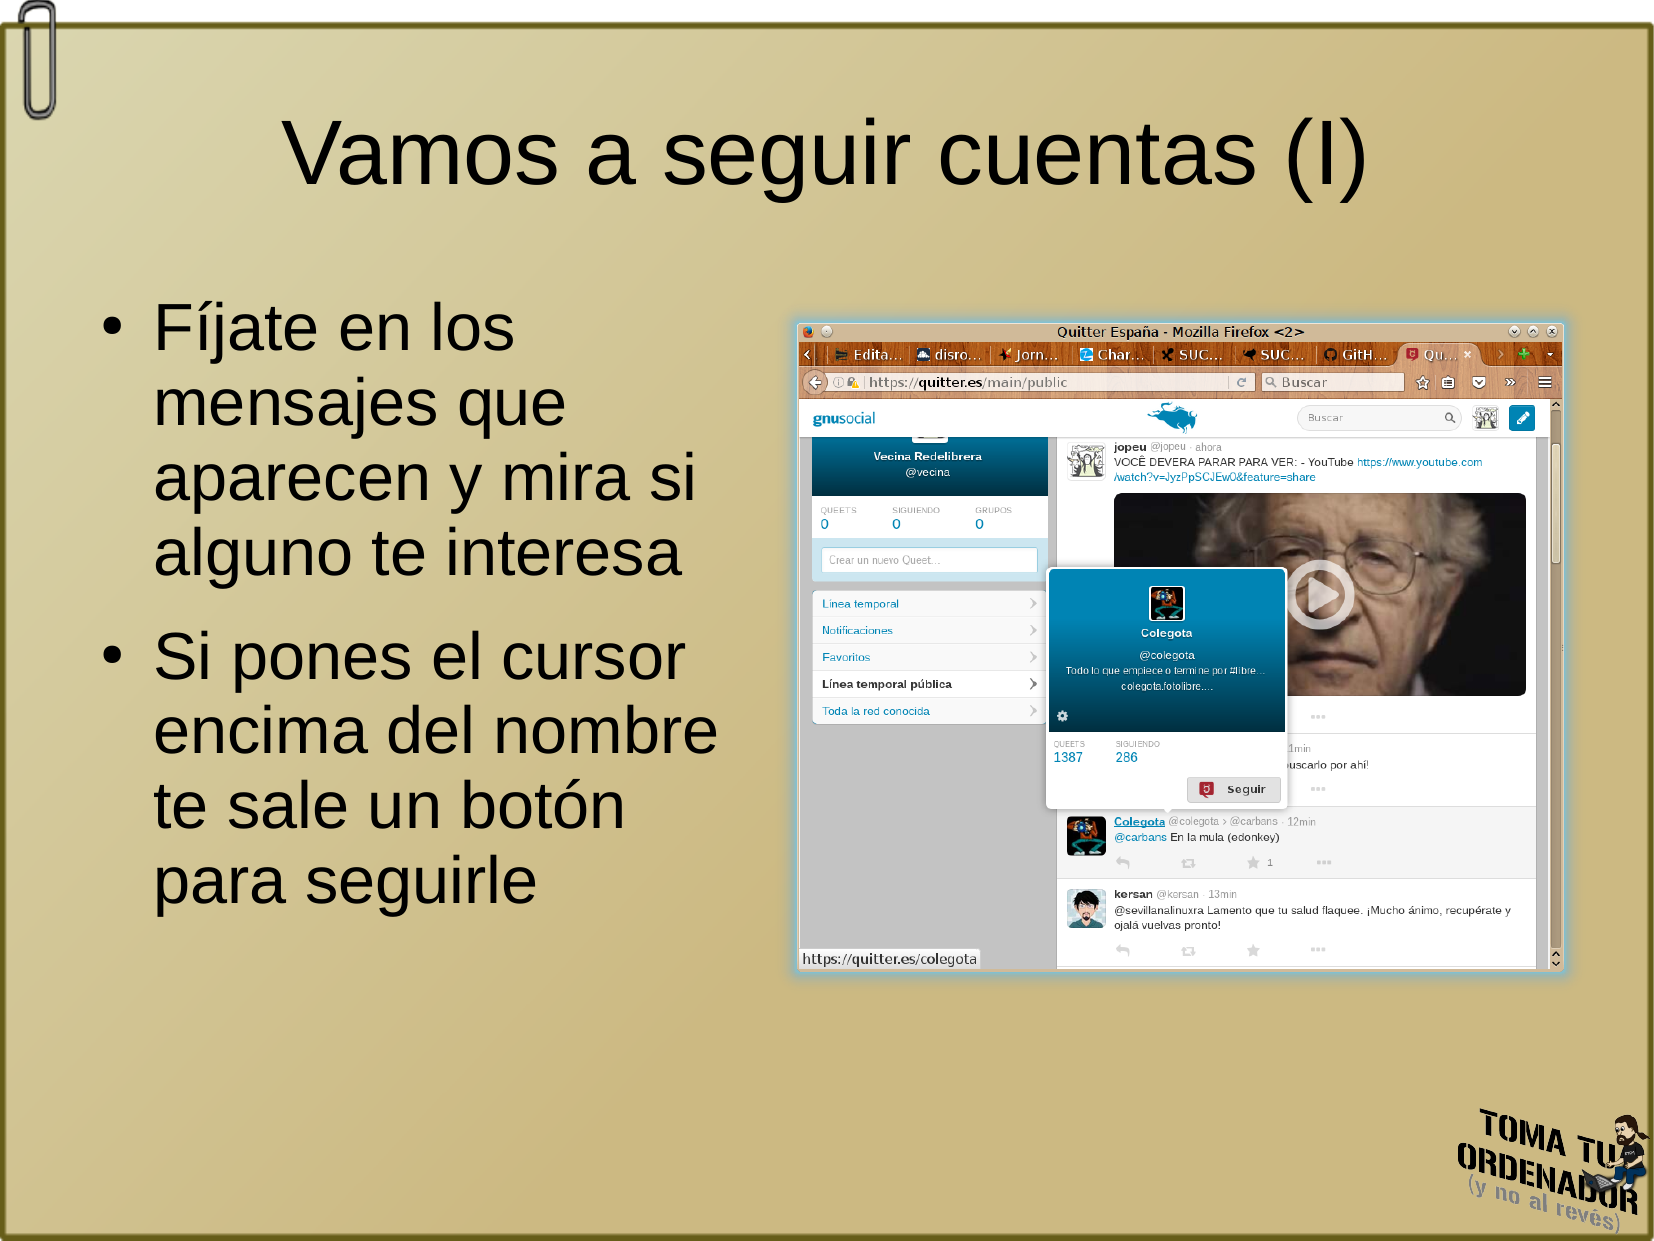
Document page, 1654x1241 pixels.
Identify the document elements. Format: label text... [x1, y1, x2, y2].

picture [0, 0, 1654, 1241]
list Fíjate en los mensajes que aparecen y mira si alguno te interesa Si pones el cursor encima del nombre te sale un botón para seguirle [82, 290, 745, 1134]
title Vamos a seguir cuentas (I) [82, 49, 1571, 257]
